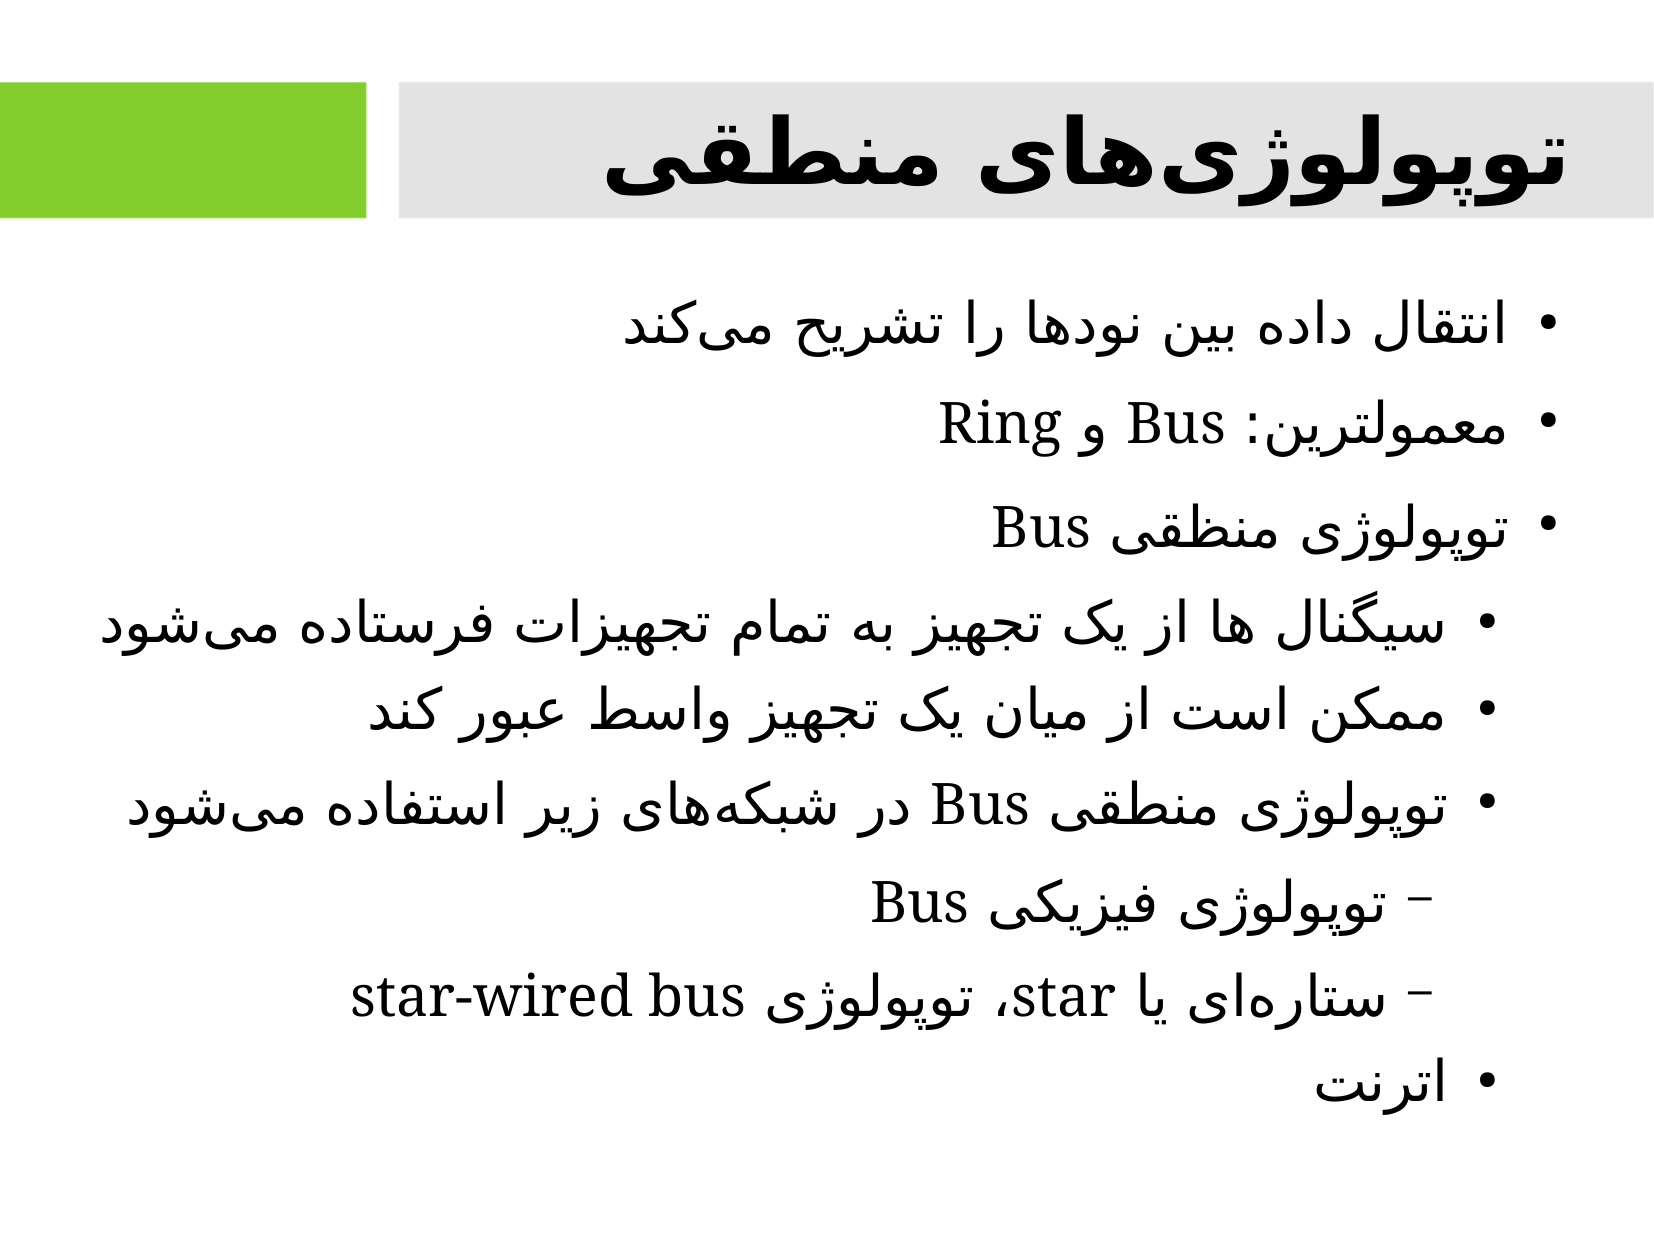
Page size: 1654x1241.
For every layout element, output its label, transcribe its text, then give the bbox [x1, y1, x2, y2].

title توپولوژی‌های منطقی [82, 49, 1571, 257]
picture [0, 0, 1654, 1241]
list انتقال داده بین نودها را تشریح می‌کند معمولترین: Bus و Ring توپولوژی منظقی Bus سیگنال ها از یک تجهیز به تمام تجهیزات فرستاده می‌شود ممکن است از میان یک تجهیز واسط عبور کند توپولوژی منطقی Bus در شبکه‌های زیر استفاده می‌شود توپولوژی فیزیکی Bus ستاره‌ای یا star، توپولوژی star-wired bus اترنت [82, 290, 1571, 1182]
